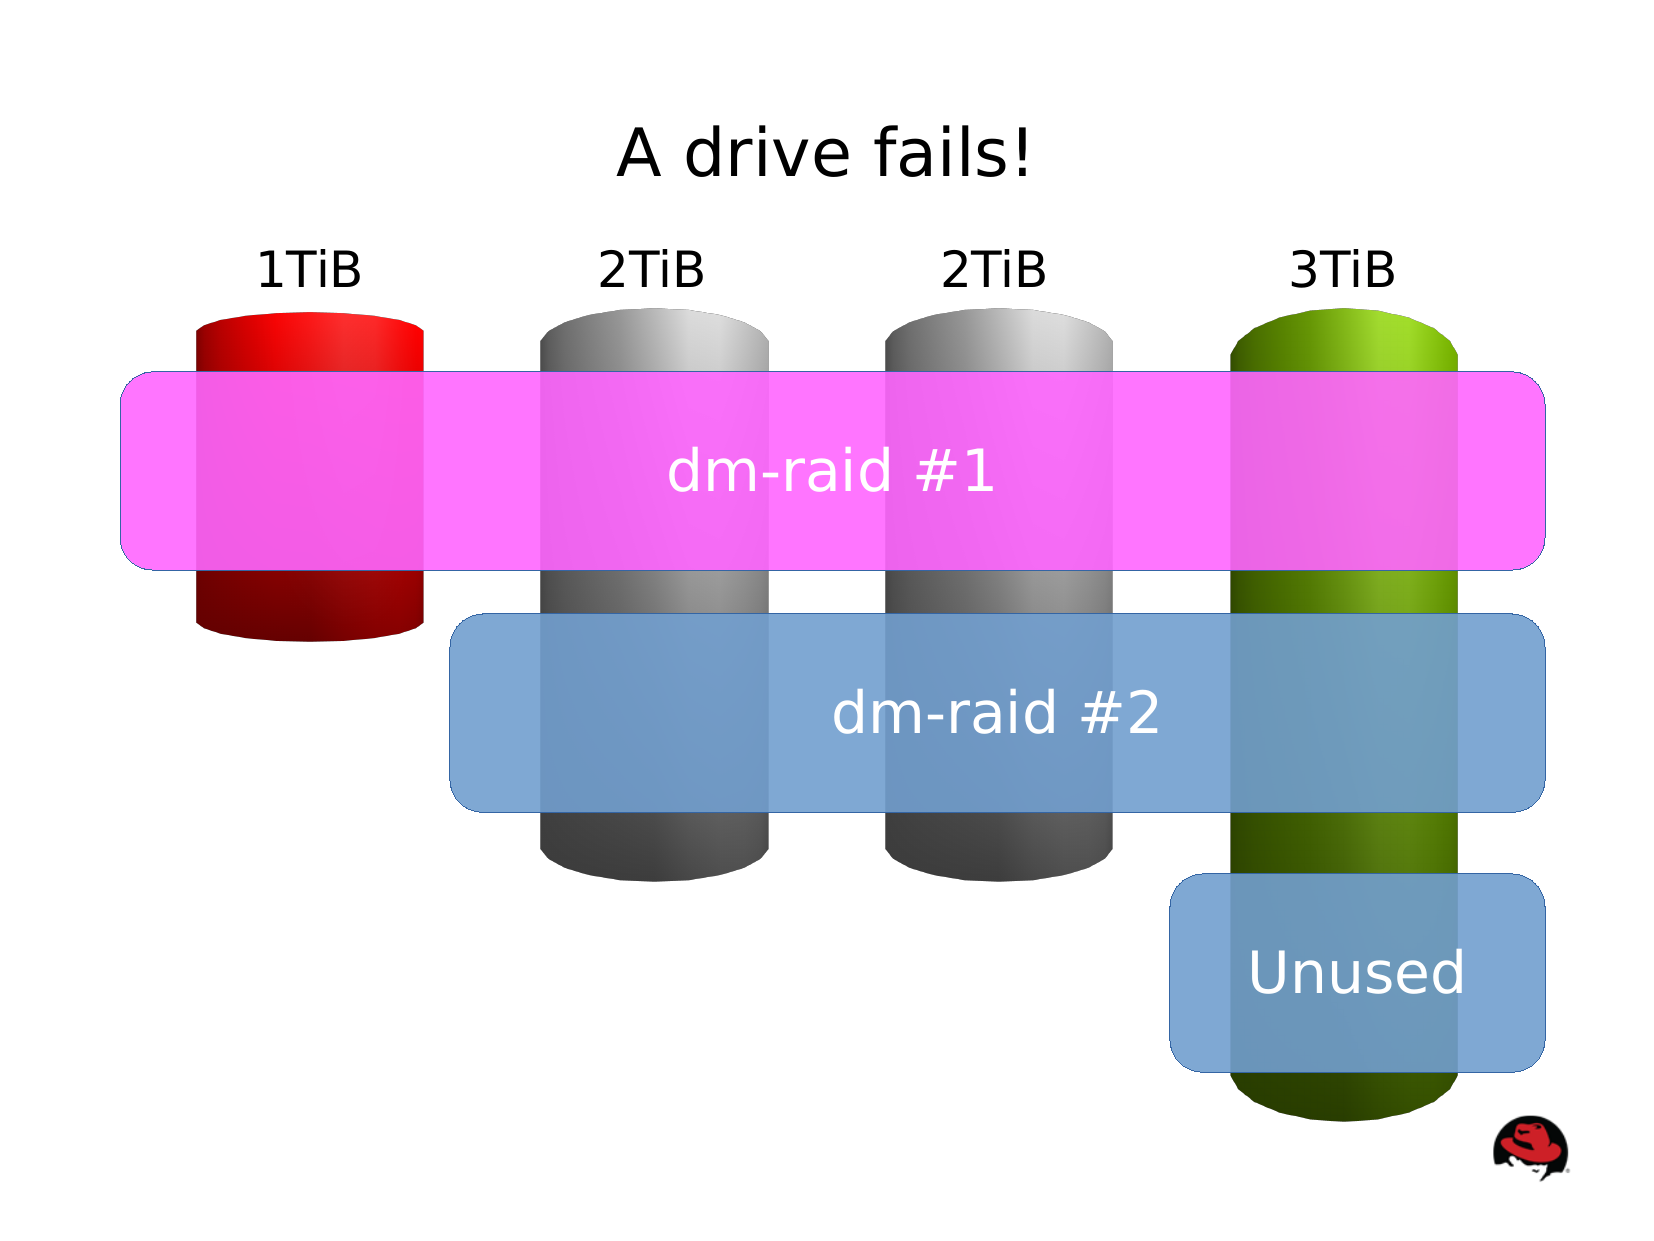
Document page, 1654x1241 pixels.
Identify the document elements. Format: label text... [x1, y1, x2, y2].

title A drive fails! [82, 49, 1571, 257]
text_box 2TiB [925, 234, 1064, 308]
text_box 3TiB [1273, 234, 1413, 308]
text_box dm-raid #2 [449, 613, 1546, 813]
text_box 2TiB [582, 234, 722, 308]
text_box Unused [1169, 873, 1546, 1073]
text_box dm-raid #1 [120, 371, 1546, 571]
text_box 1TiB [240, 234, 379, 308]
picture [1492, 1113, 1576, 1191]
